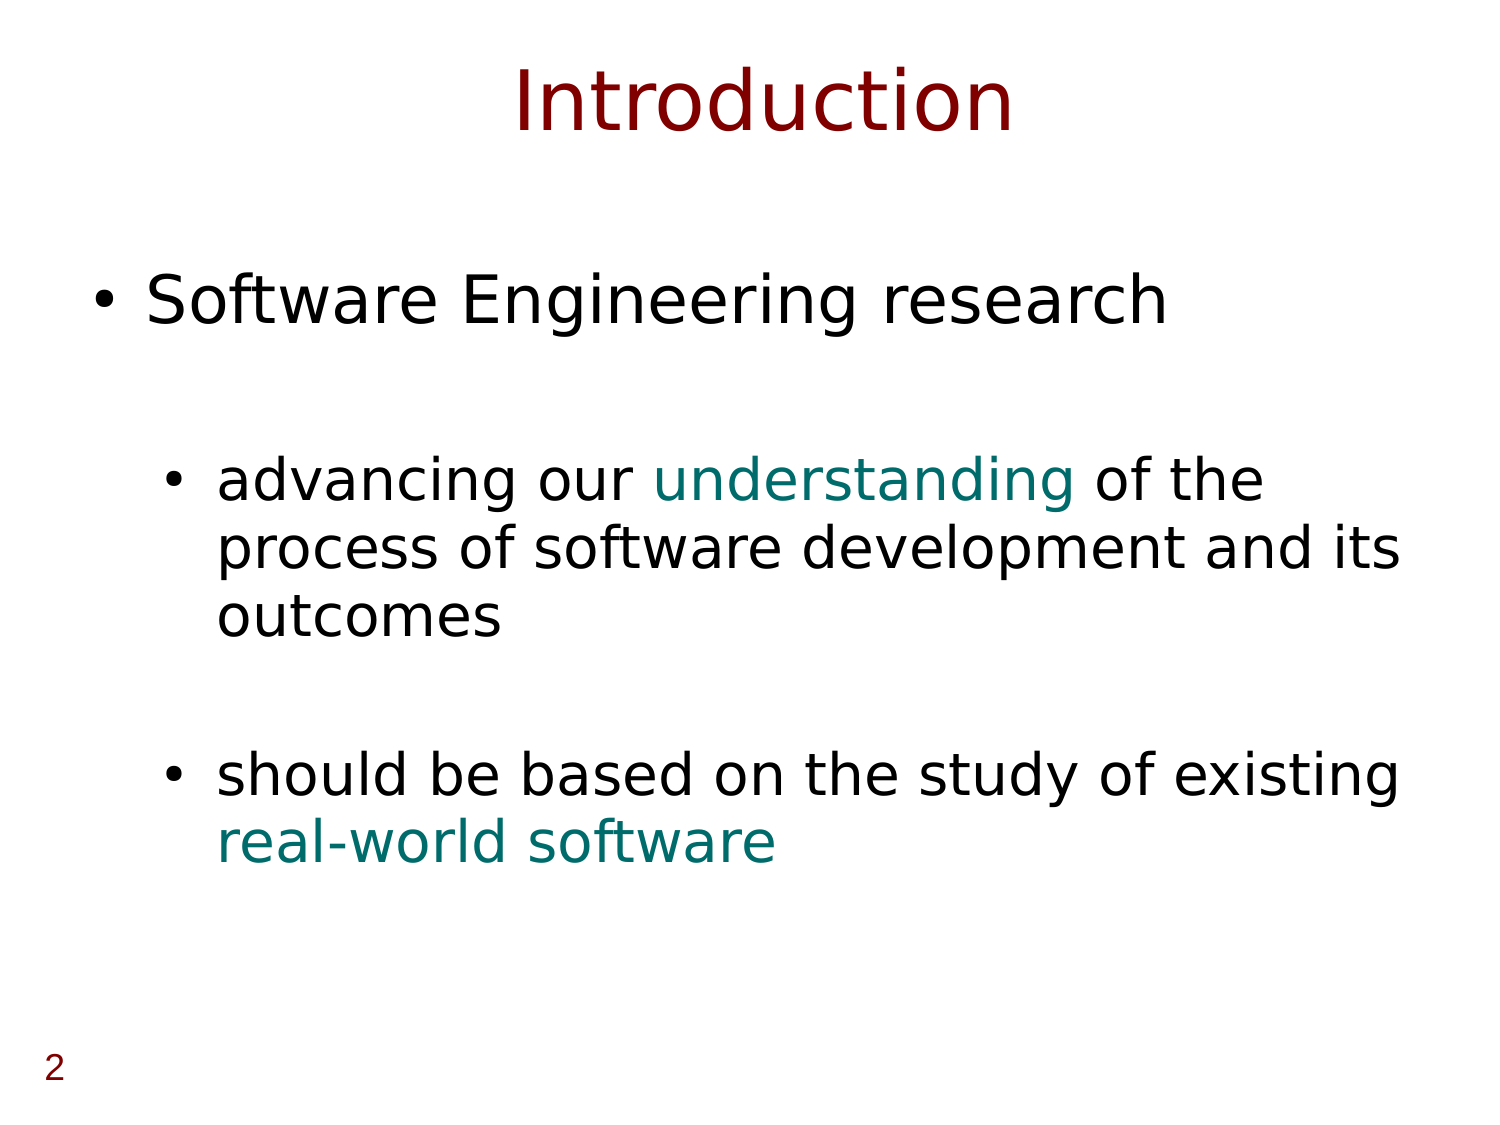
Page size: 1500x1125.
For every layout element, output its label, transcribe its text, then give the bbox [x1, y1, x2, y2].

list Software Engineering research advancing our understanding of the process of software development and its outcomes should be based on the study of existing real-world software [75, 261, 1447, 1004]
title Introduction [70, 27, 1459, 178]
